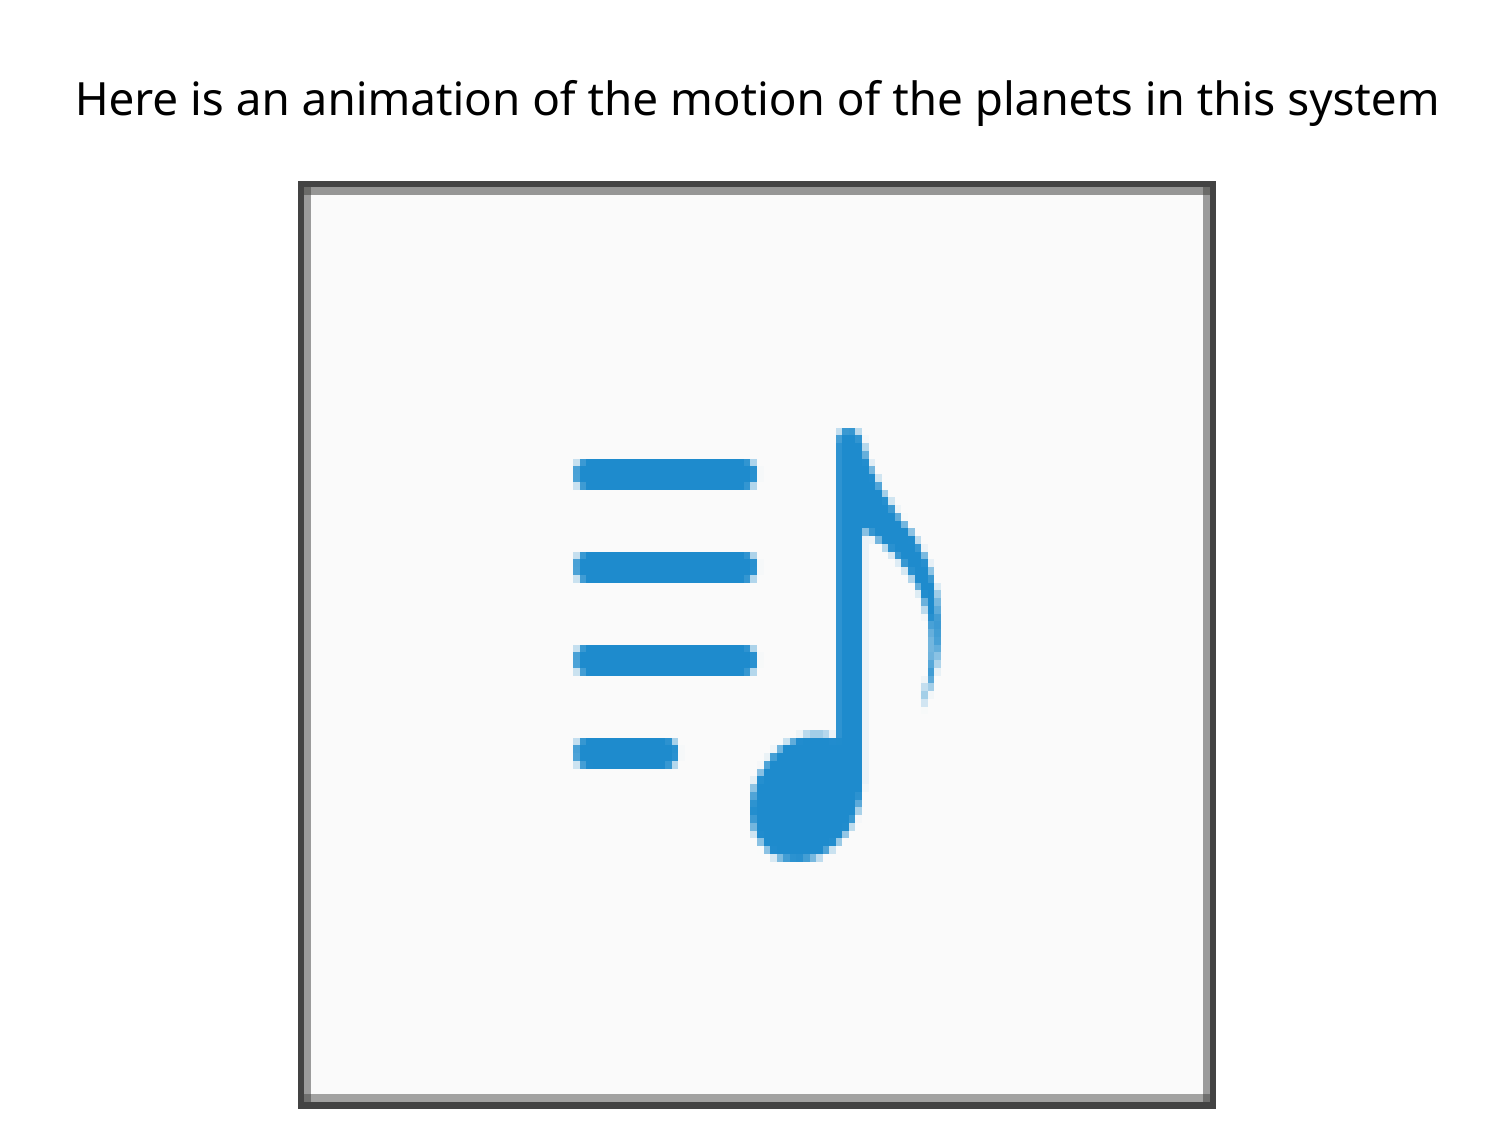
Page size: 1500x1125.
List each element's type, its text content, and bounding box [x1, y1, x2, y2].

text_box [297, 179, 1218, 1111]
title Here is an animation of the motion of the planets in this system [60, 44, 1456, 150]
